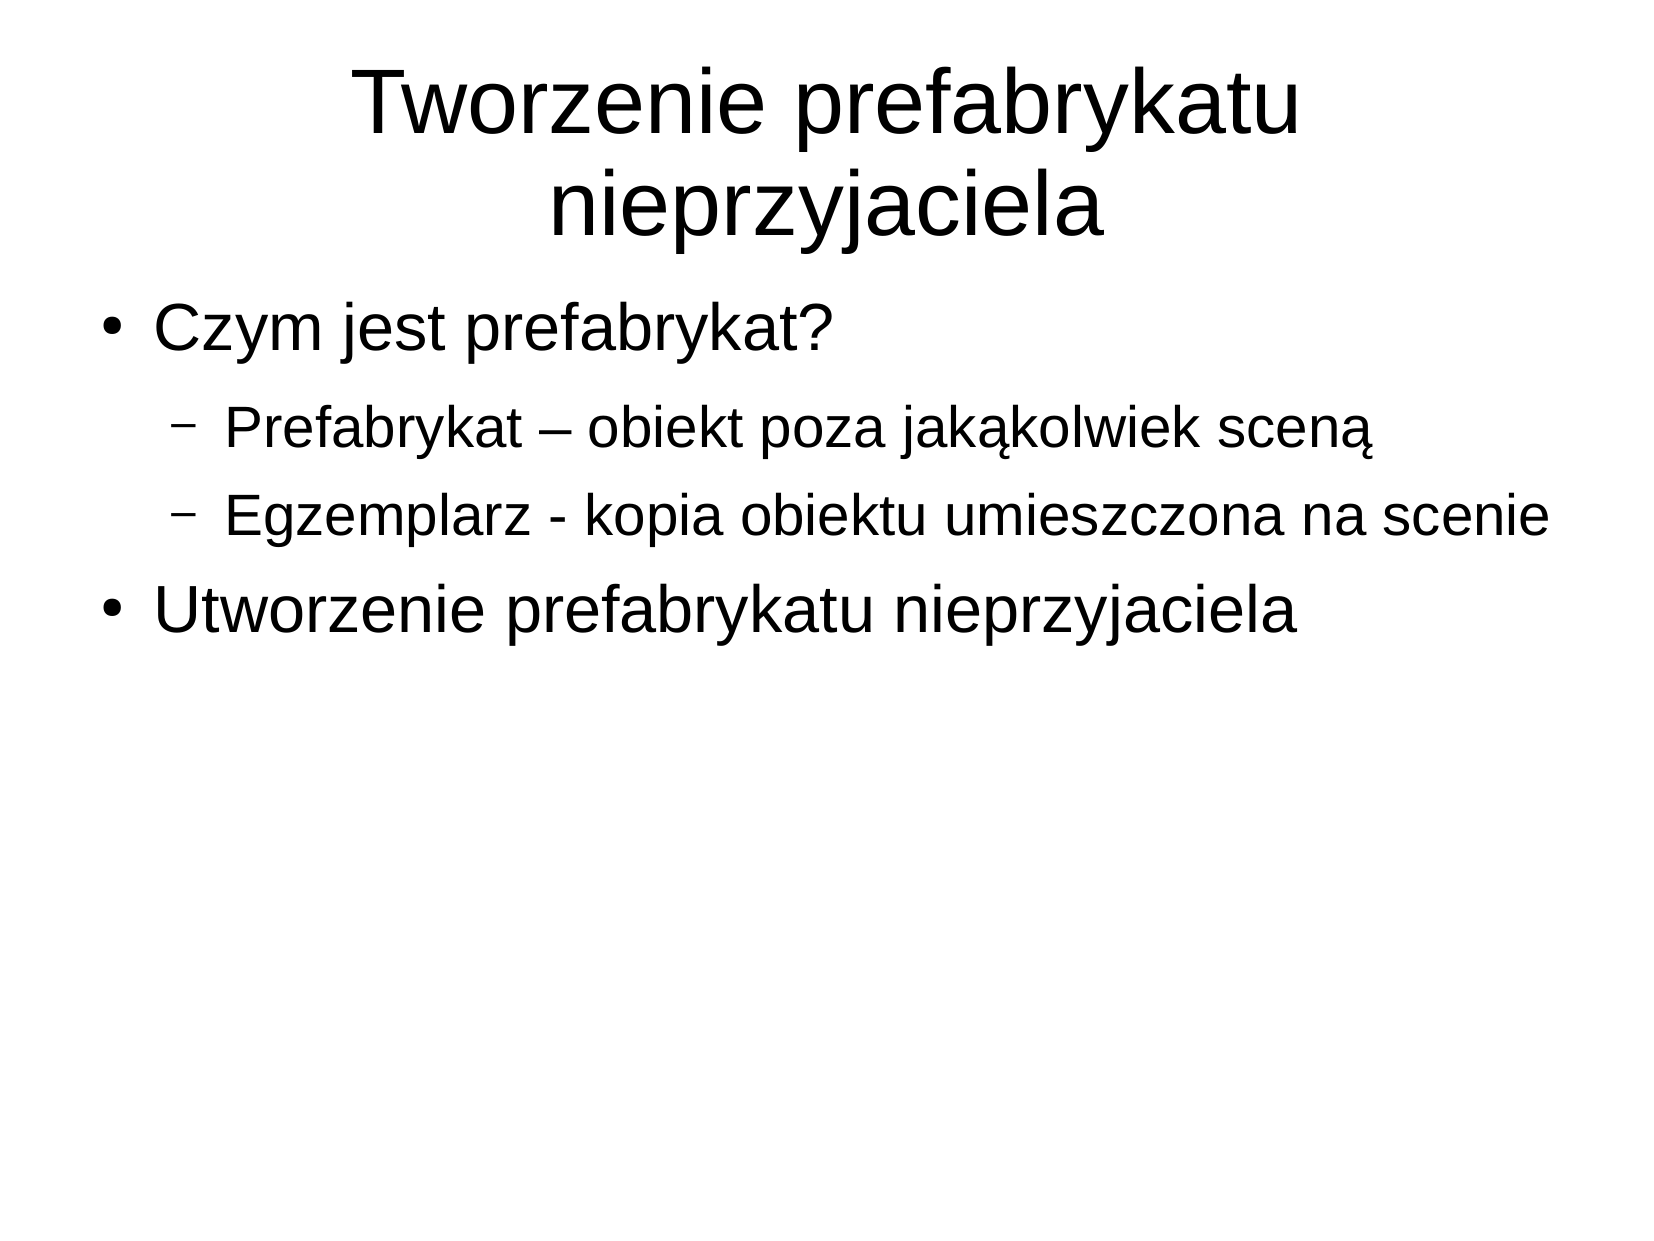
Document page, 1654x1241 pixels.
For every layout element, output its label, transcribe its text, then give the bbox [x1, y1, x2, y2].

title Tworzenie prefabrykatu nieprzyjaciela [82, 49, 1571, 257]
list Czym jest prefabrykat? Prefabrykat – obiekt poza jakąkolwiek sceną Egzemplarz - kopia obiektu umieszczona na scenie Utworzenie prefabrykatu nieprzyjaciela [82, 290, 1571, 1010]
